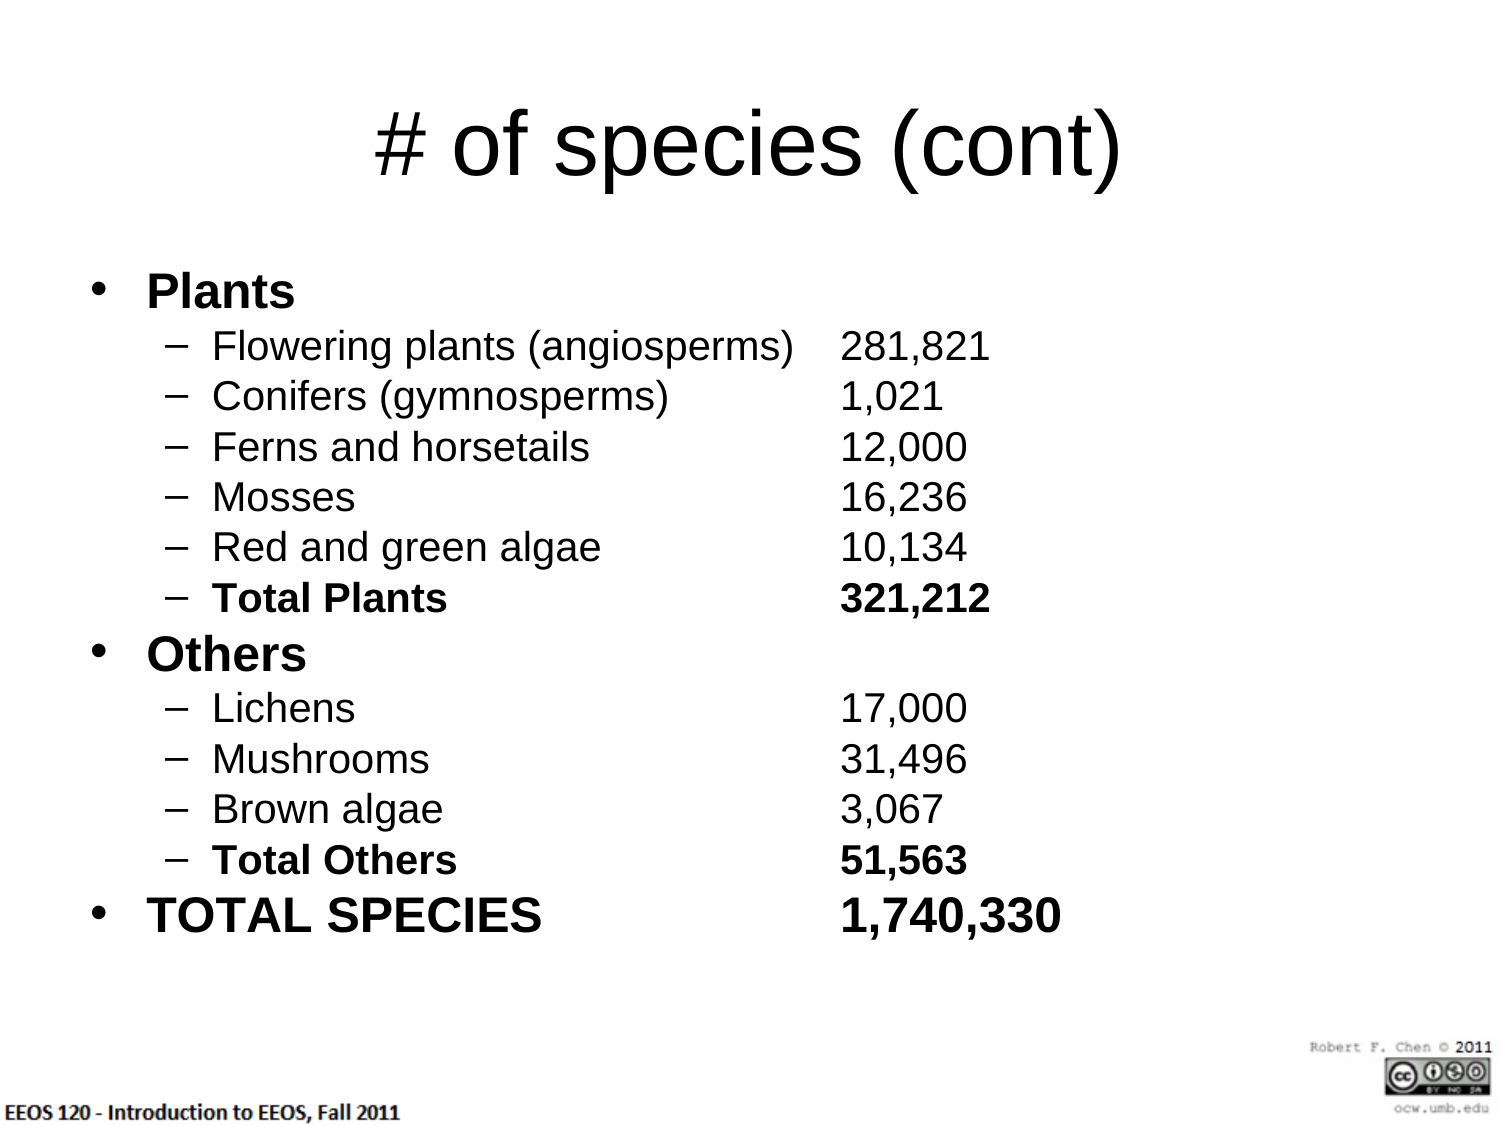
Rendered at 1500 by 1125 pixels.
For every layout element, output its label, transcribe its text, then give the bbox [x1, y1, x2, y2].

list Plants Flowering plants (angiosperms) 281,821 Conifers (gymnosperms) 1,021 Ferns and horsetails 12,000 Mosses 16,236 Red and green algae 10,134 Total Plants 321,212 Others Lichens 17,000 Mushrooms 31,496 Brown algae 3,067 Total Others 51,563 TOTAL SPECIES 1,740,330 [75, 262, 1426, 1019]
title # of species (cont) [75, 45, 1426, 233]
picture [0, 1094, 405, 1125]
picture [1304, 1034, 1500, 1125]
